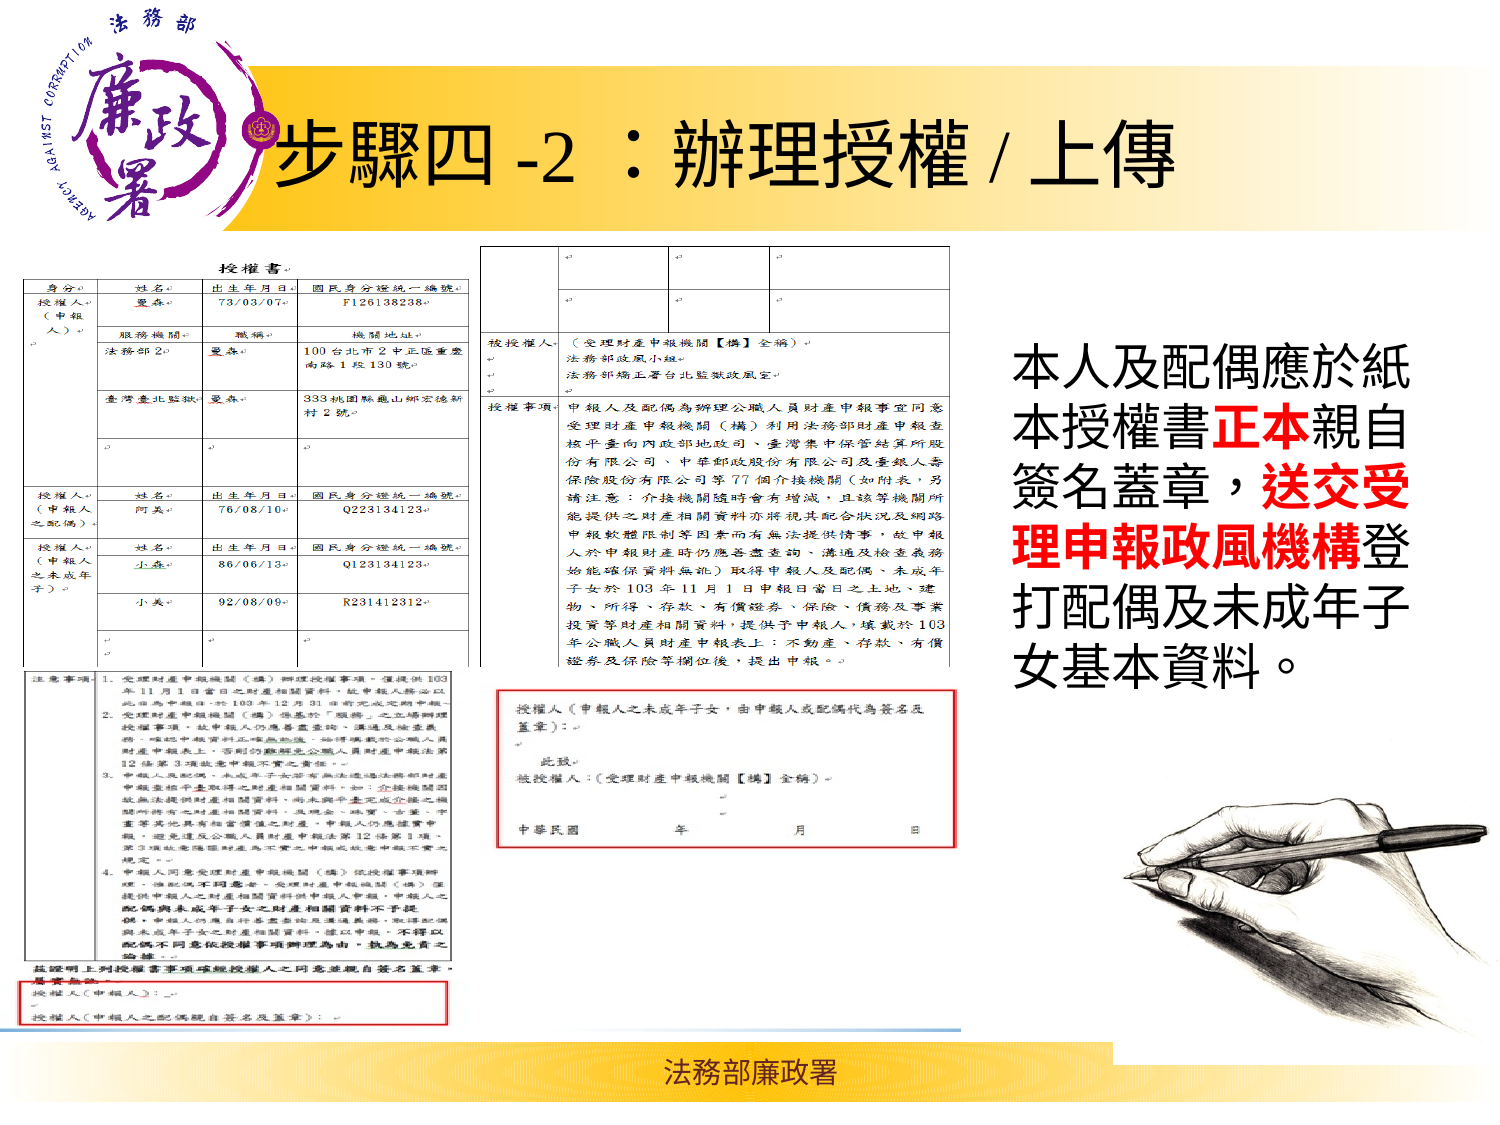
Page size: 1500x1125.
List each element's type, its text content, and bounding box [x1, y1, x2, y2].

picture [0, 246, 961, 1032]
title 步驟四-2：辦理授權/上傳 [257, 70, 1426, 235]
text_box 法務部廉政署 [513, 1046, 989, 1107]
picture [1113, 726, 1500, 1065]
text_box 本人及配偶應於紙本授權書正本親自簽名蓋章，送交受理申報政風機構登打配偶及未成年子女基本資料。 [996, 328, 1430, 703]
